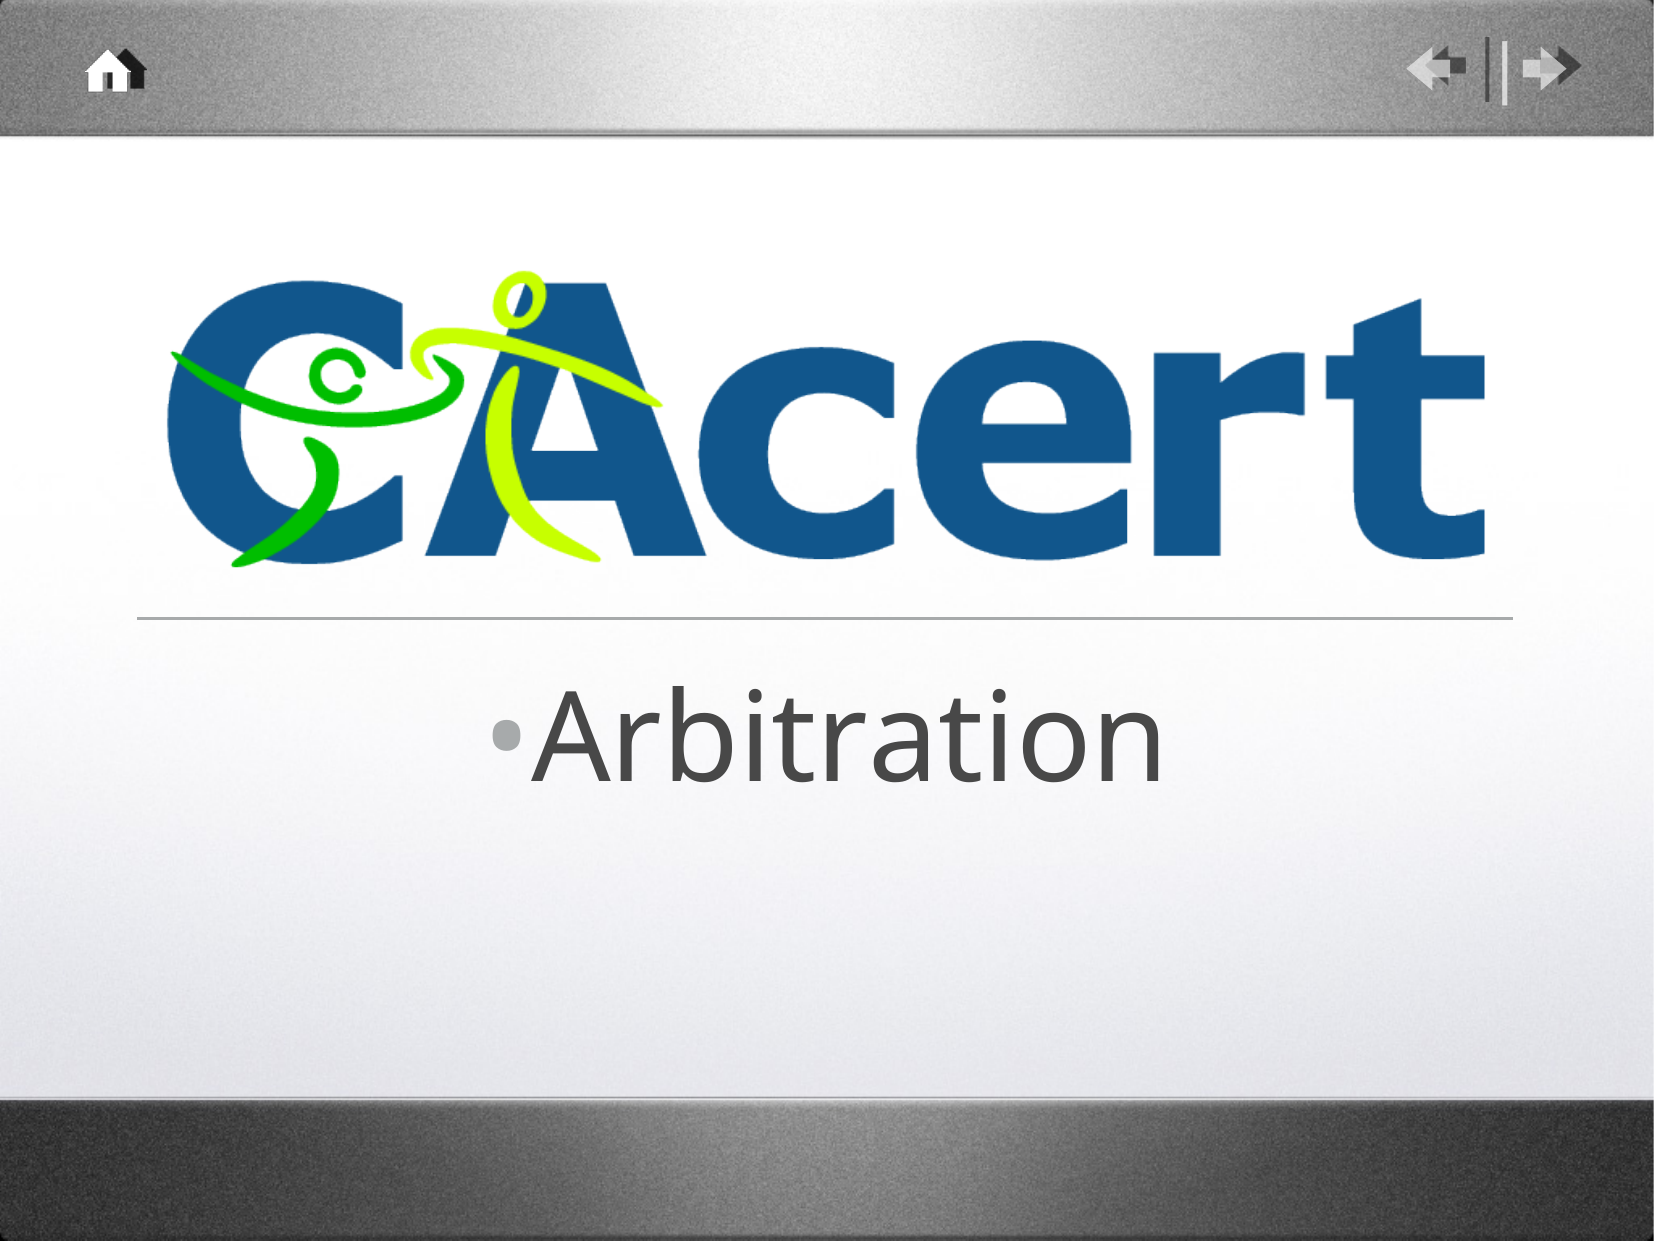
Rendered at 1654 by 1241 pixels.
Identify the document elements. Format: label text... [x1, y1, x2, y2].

picture [0, 0, 1654, 1241]
list Arbitration [161, 639, 1493, 814]
